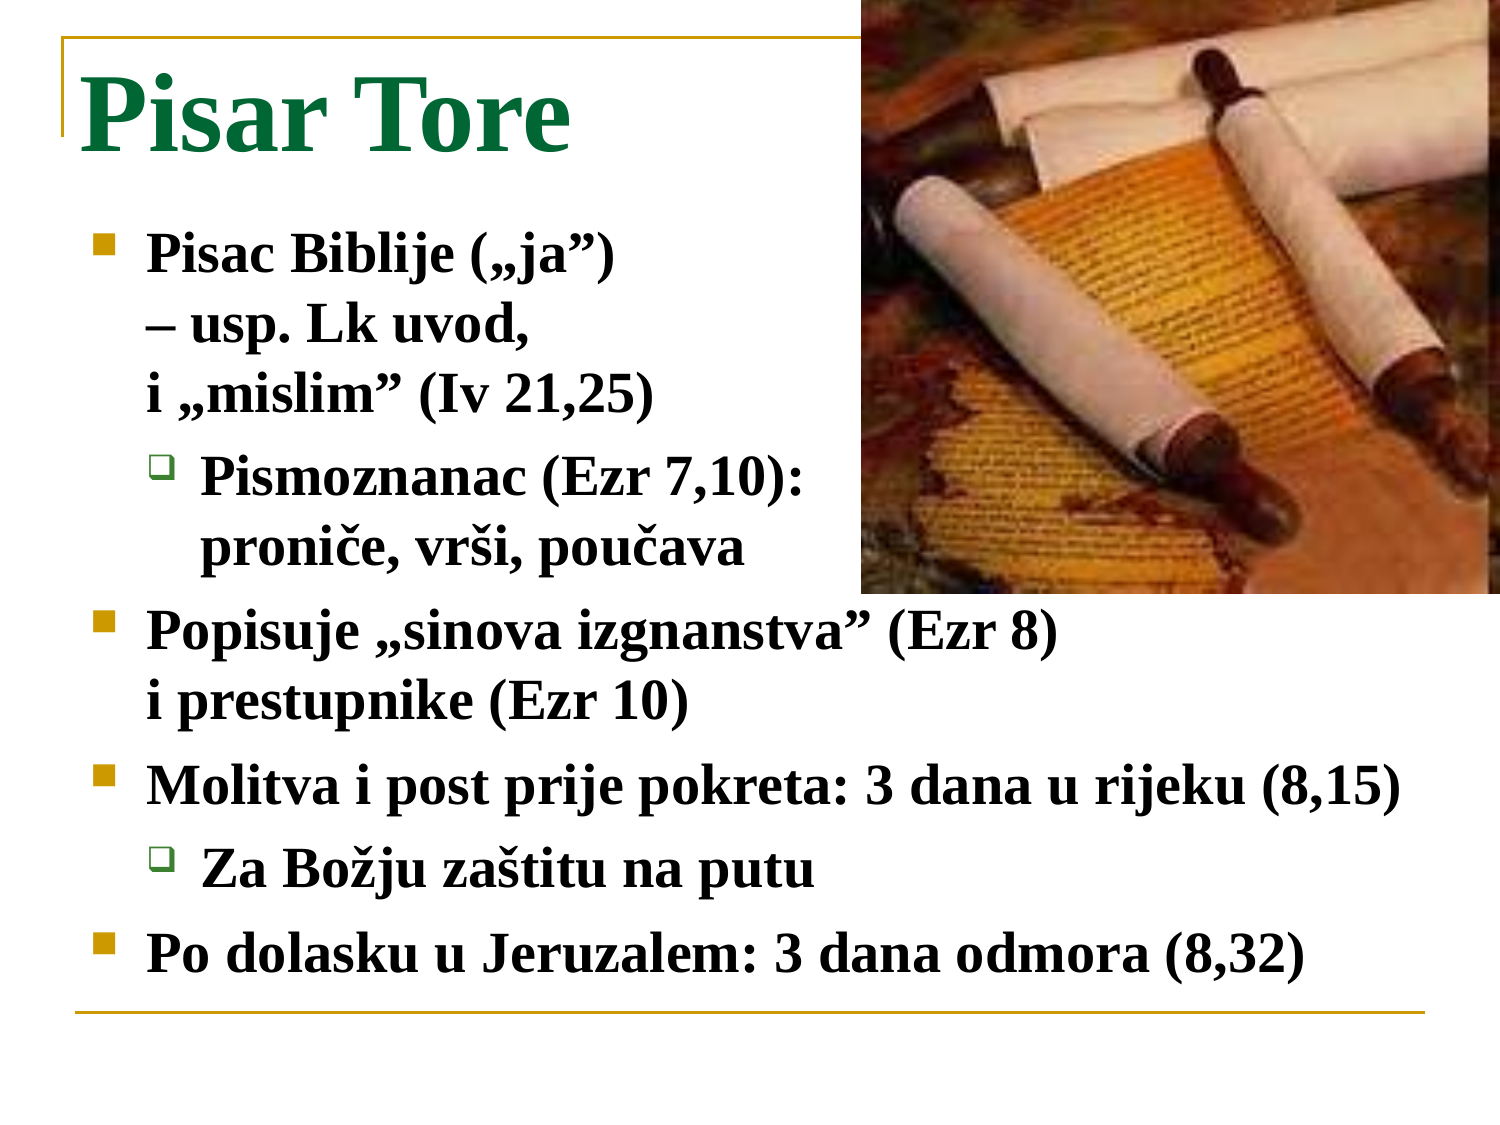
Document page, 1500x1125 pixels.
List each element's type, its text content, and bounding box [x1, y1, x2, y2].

list Pisac Biblije („ja”) – usp. Lk uvod, i „mislim” (Iv 21,25) Pismoznanac (Ezr 7,10): proniče, vrši, poučava Popisuje „sinova izgnanstva” (Ezr 8) i prestupnike (Ezr 10) Molitva i post prije pokreta: 3 dana u rijeku (8,15) Za Božju zaštitu na putu Po dolasku u Jeruzalem: 3 dana odmora (8,32) [75, 206, 1426, 1006]
title Pisar Tore [64, 31, 861, 218]
picture [861, 0, 1500, 594]
